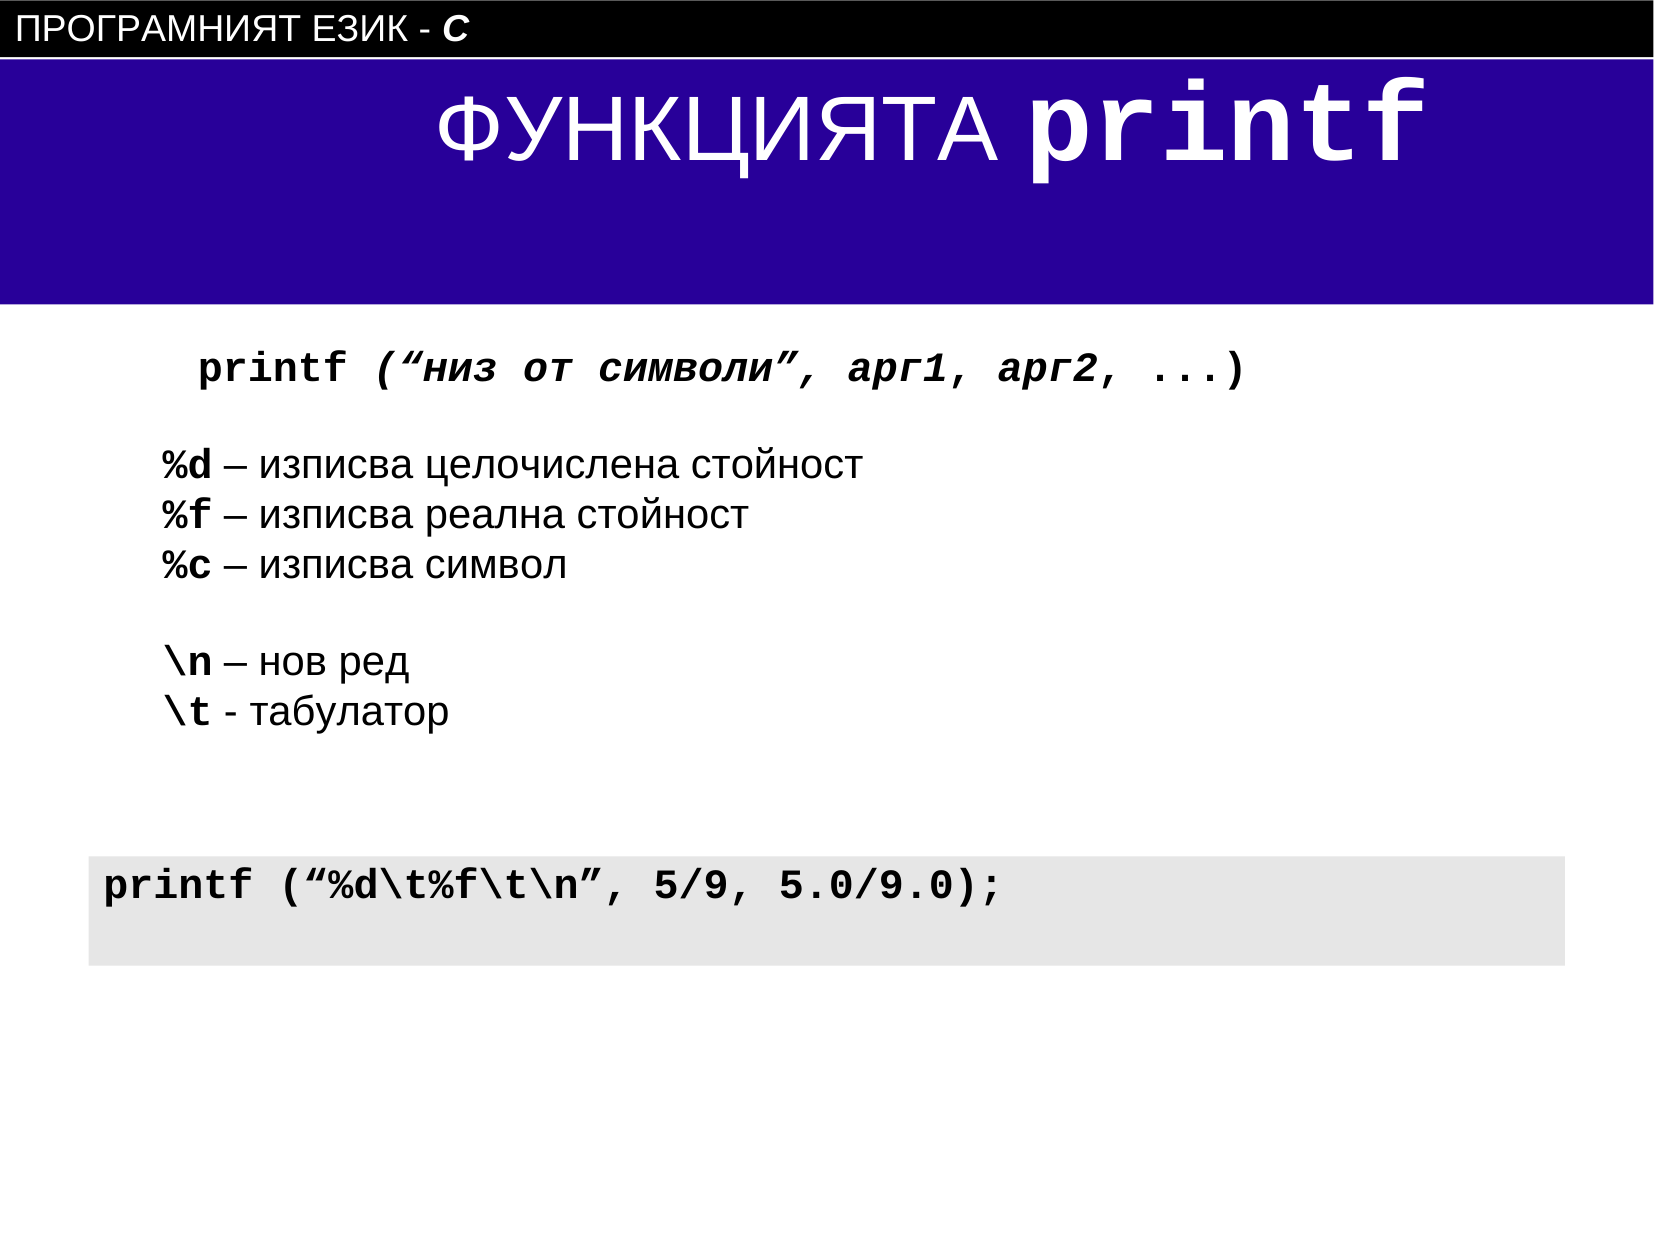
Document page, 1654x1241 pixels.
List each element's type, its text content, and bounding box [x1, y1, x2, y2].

text_box ПРОГРАМНИЯT ЕЗИК - С [0, 0, 1654, 58]
text_box printf (“низ от символи”, арг1, арг2, ...) %d – изписва целочислена стойност %f – изписва реална стойност %c – изписва символ \n – нов ред \t - табулатор [147, 339, 1536, 746]
text_box printf (“%d\t%f\t\n”, 5/9, 5.0/9.0); [88, 856, 1565, 966]
text_box ФУНКЦИЯТА printf [0, 59, 1654, 305]
